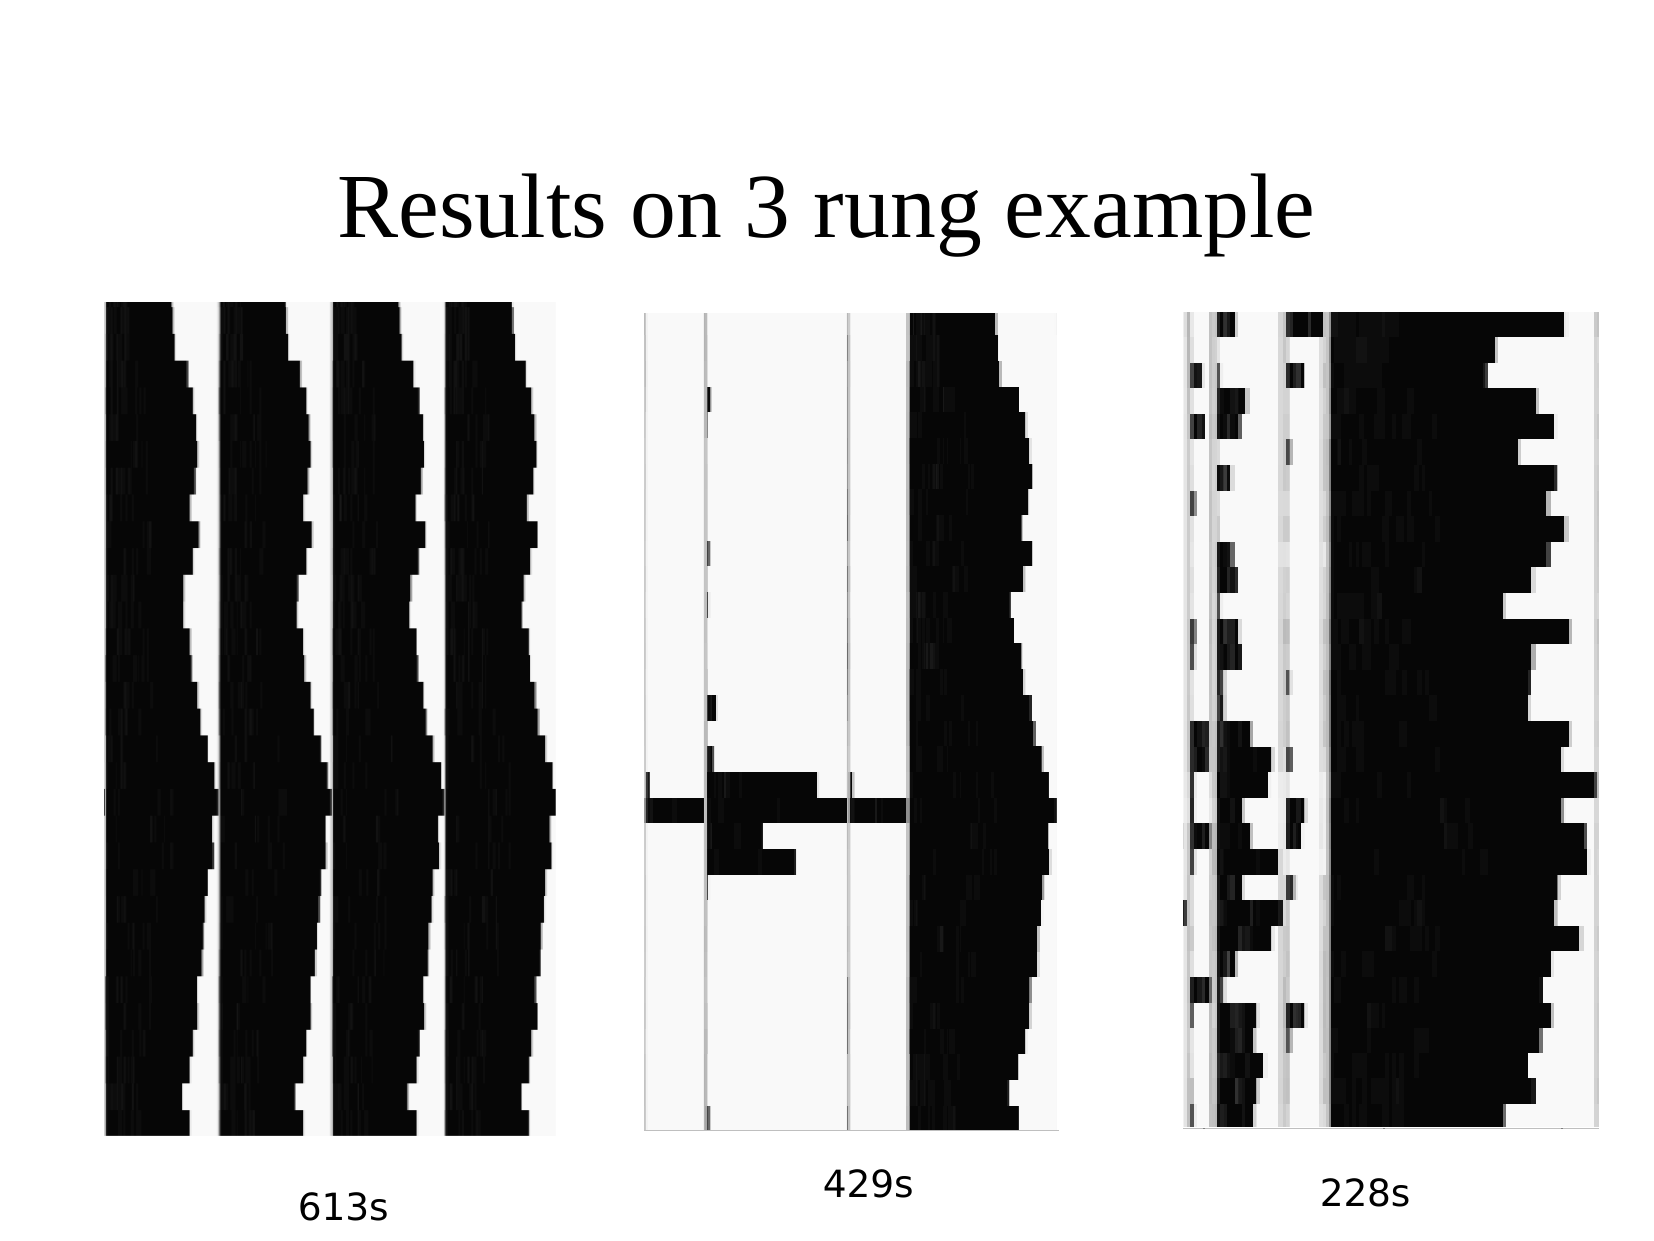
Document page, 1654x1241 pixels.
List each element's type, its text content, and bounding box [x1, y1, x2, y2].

text_box 613s [283, 1178, 404, 1237]
title Results on 3 rung example [121, 102, 1534, 310]
picture [1183, 311, 1599, 1129]
picture [104, 302, 559, 1140]
text_box 429s [808, 1155, 929, 1215]
text_box 228s [1305, 1164, 1426, 1223]
picture [644, 313, 1059, 1131]
